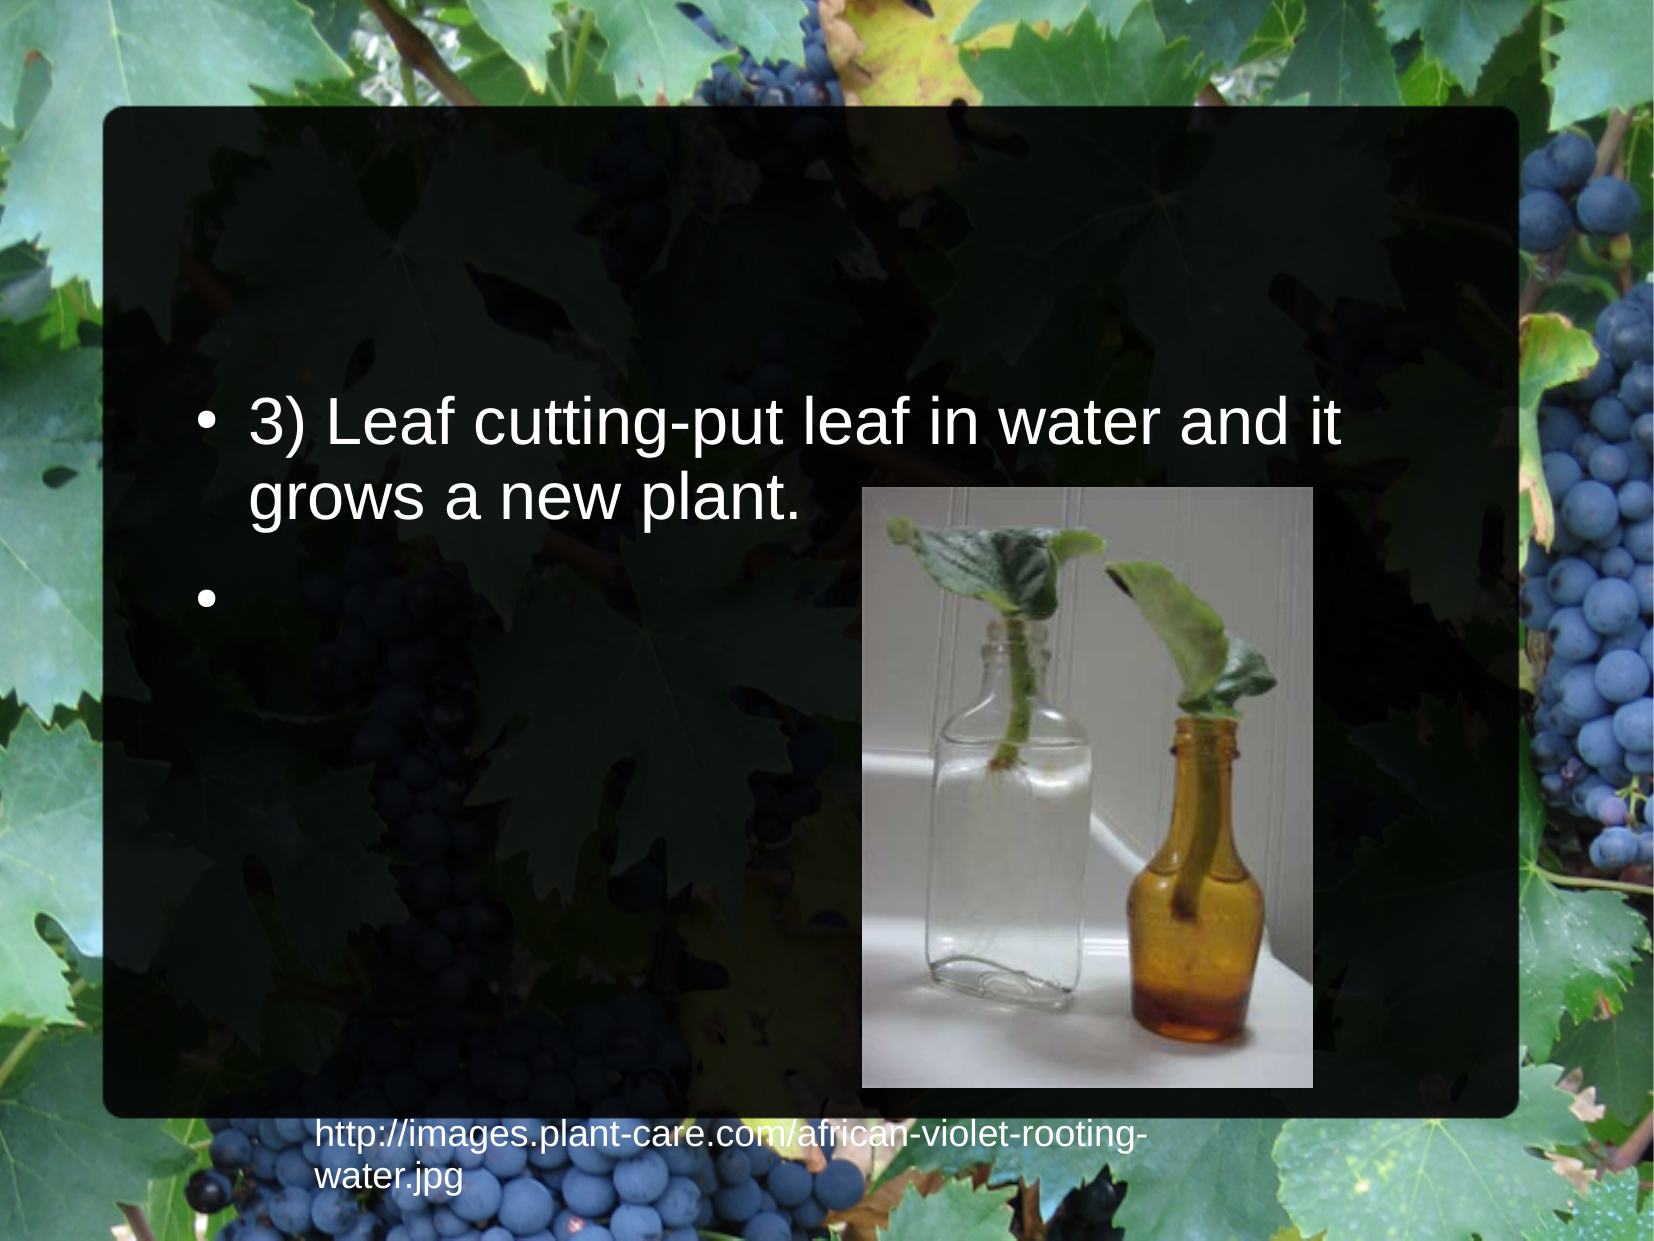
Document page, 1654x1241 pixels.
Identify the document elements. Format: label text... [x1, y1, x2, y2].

text_box http://images.plant-care.com/african-violet-rooting-water.jpg [299, 1105, 1313, 1163]
picture [0, 0, 1654, 1241]
list 3) Leaf cutting-put leaf in water and it grows a new plant. [177, 383, 1477, 1078]
